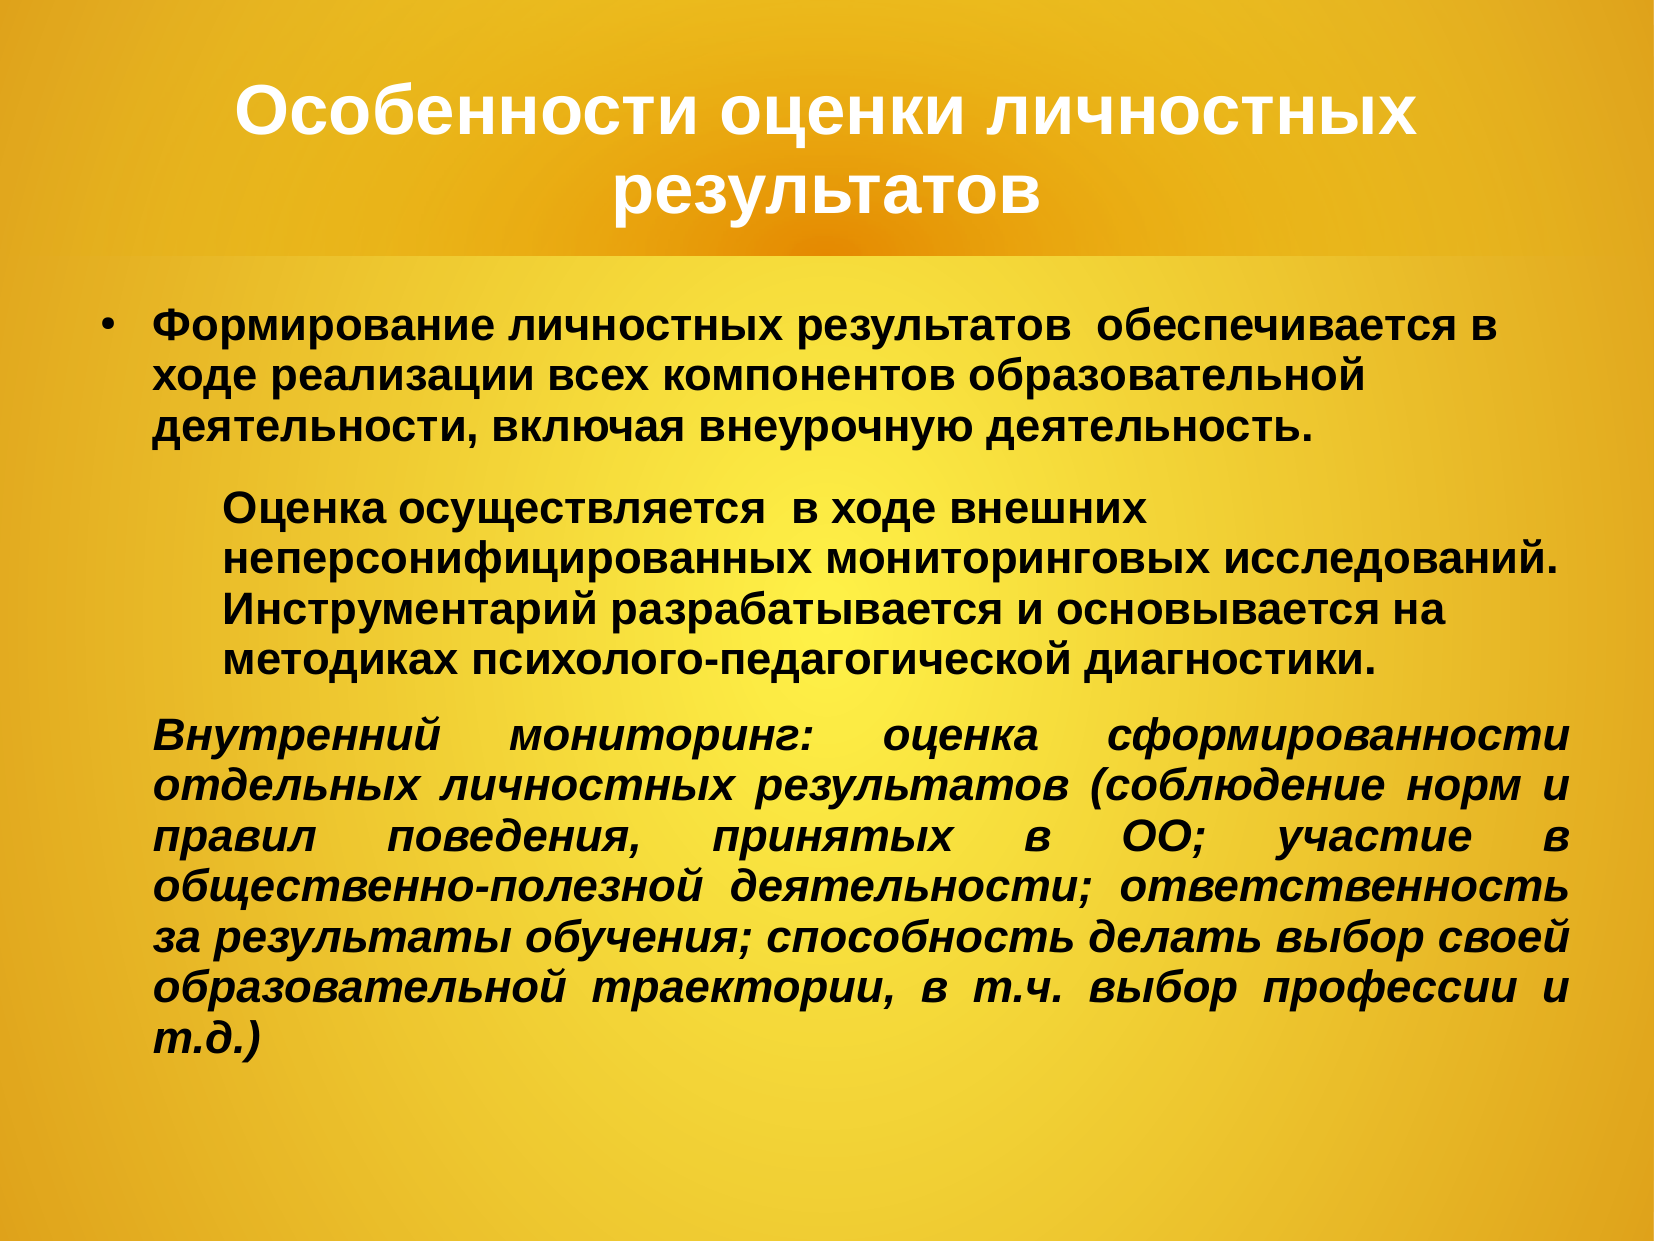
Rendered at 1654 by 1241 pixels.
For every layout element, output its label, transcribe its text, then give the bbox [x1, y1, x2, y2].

title Особенности оценки личностных результатов [82, 47, 1571, 252]
list Формирование личностных результатов обеспечивается в ходе реализации всех компонентов образовательной деятельности, включая внеурочную деятельность. Оценка осуществляется в ходе внешних неперсонифицированных мониторинговых исследований. Инструментарий разрабатывается и основывается на методиках психолого-педагогической диагностики. Внутренний мониторинг: оценка сформированности отдельных личностных результатов (соблюдение норм и правил поведения, принятых в ОО; участие в общественно-полезной деятельности; ответственность за результаты обучения; способность делать выбор своей образовательной траектории, в т.ч. выбор профессии и т.д.) [82, 299, 1571, 1123]
